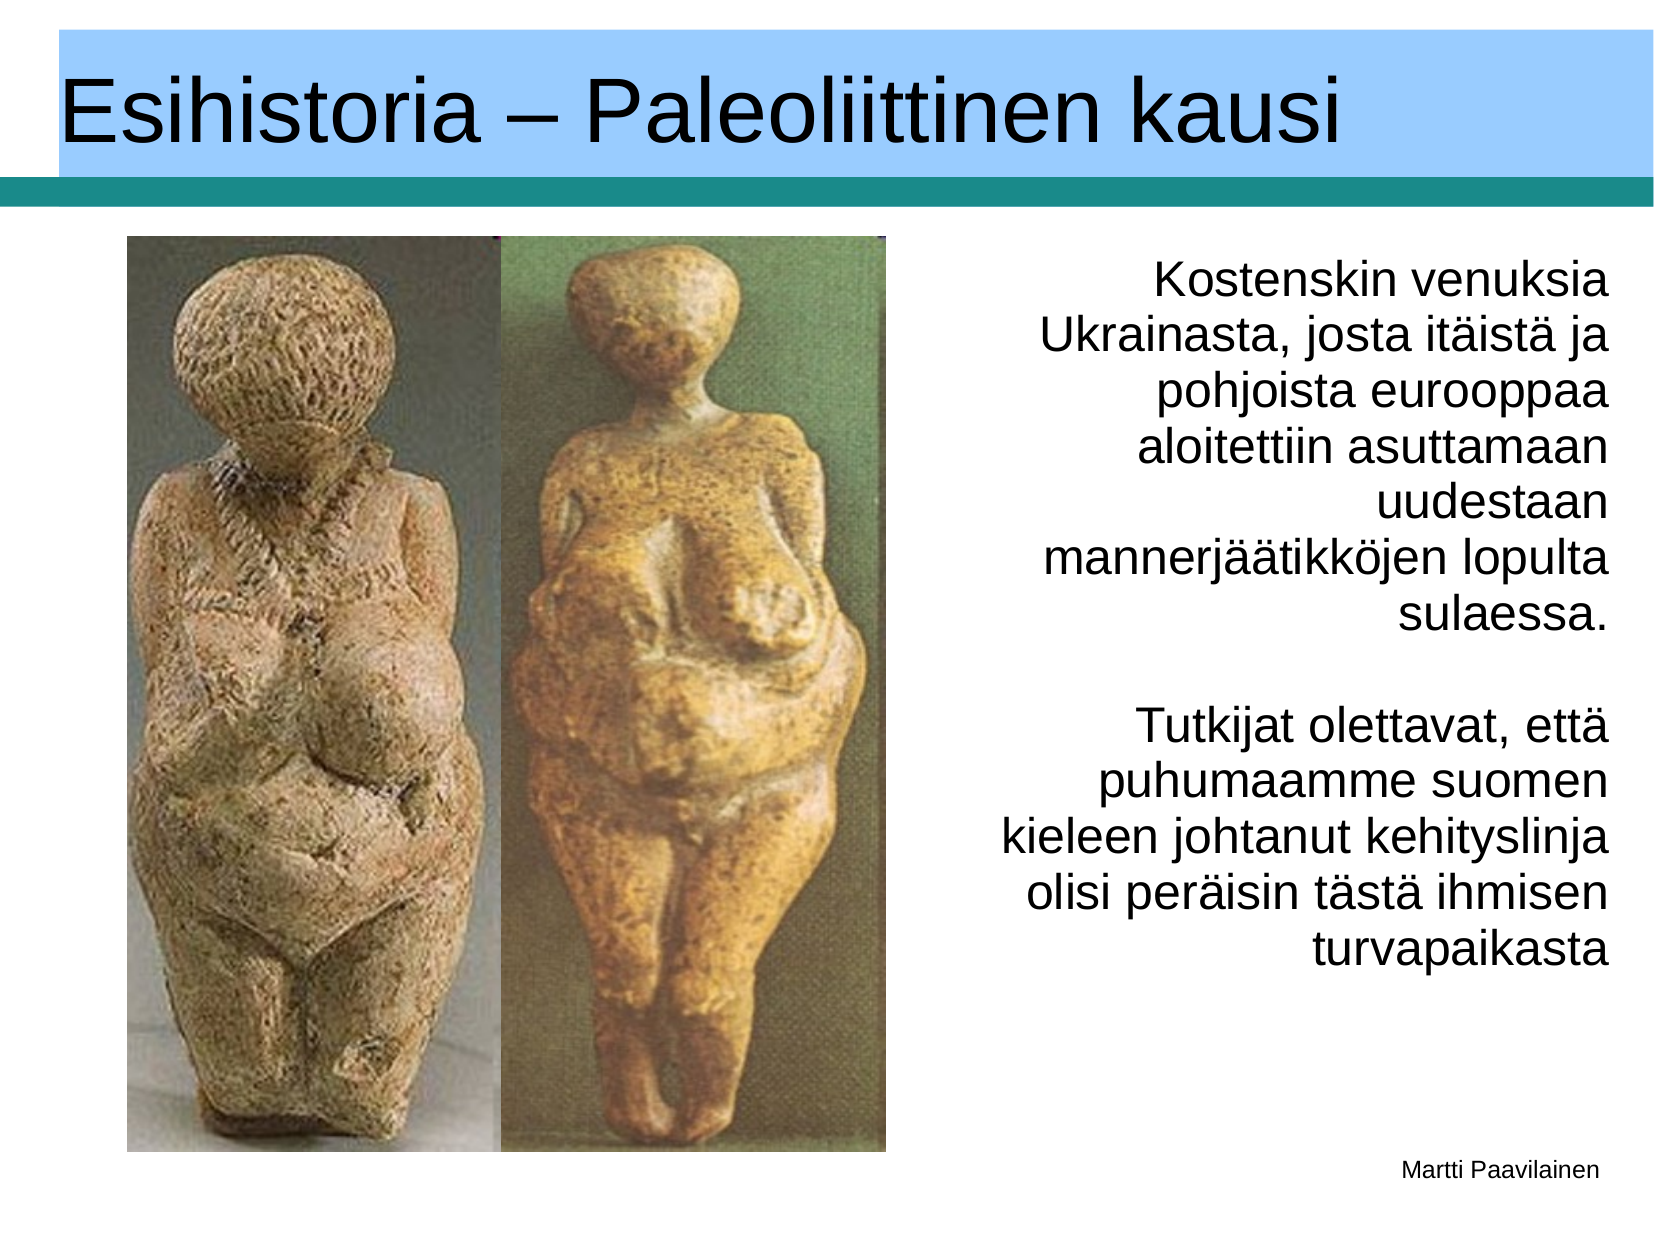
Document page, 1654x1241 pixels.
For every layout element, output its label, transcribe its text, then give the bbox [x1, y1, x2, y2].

title Esihistoria – Paleoliittinen kausi [59, 14, 1654, 177]
text_box Kostenskin venuksia Ukrainasta, josta itäistä ja pohjoista eurooppaa aloitettiin asuttamaan uudestaan mannerjäätikköjen lopulta sulaessa. Tutkijat olettavat, että puhumaamme suomen kieleen johtanut kehityslinja olisi peräisin tästä ihmisen turvapaikasta [944, 243, 1625, 983]
title Martti Paavilainen [1387, 1128, 1601, 1211]
picture [127, 236, 886, 1152]
text_box [0, 177, 1654, 207]
